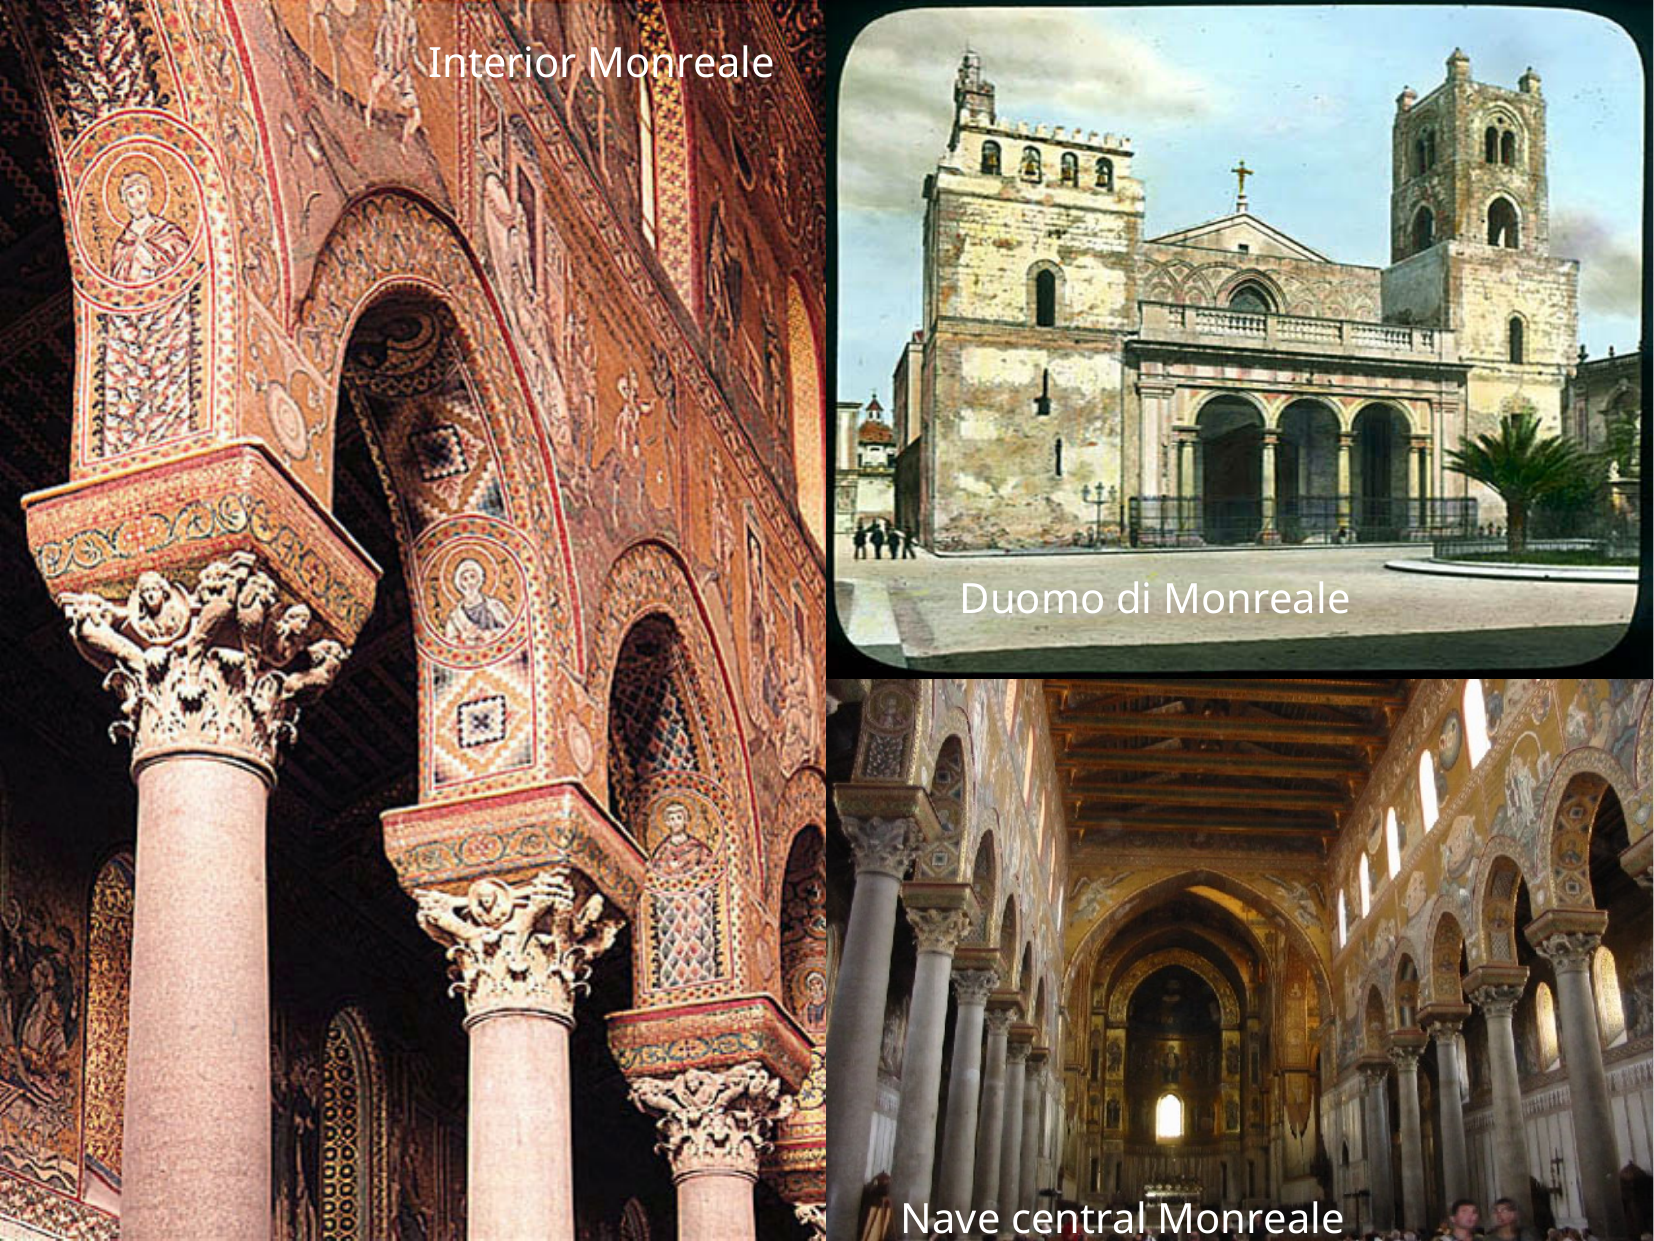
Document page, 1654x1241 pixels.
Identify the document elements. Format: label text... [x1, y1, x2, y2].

text_box Interior Monreale [413, 25, 788, 91]
text_box Nave central Monreale [885, 1181, 1388, 1241]
text_box Duomo di Monreale [944, 561, 1380, 627]
picture [0, 0, 1654, 1241]
